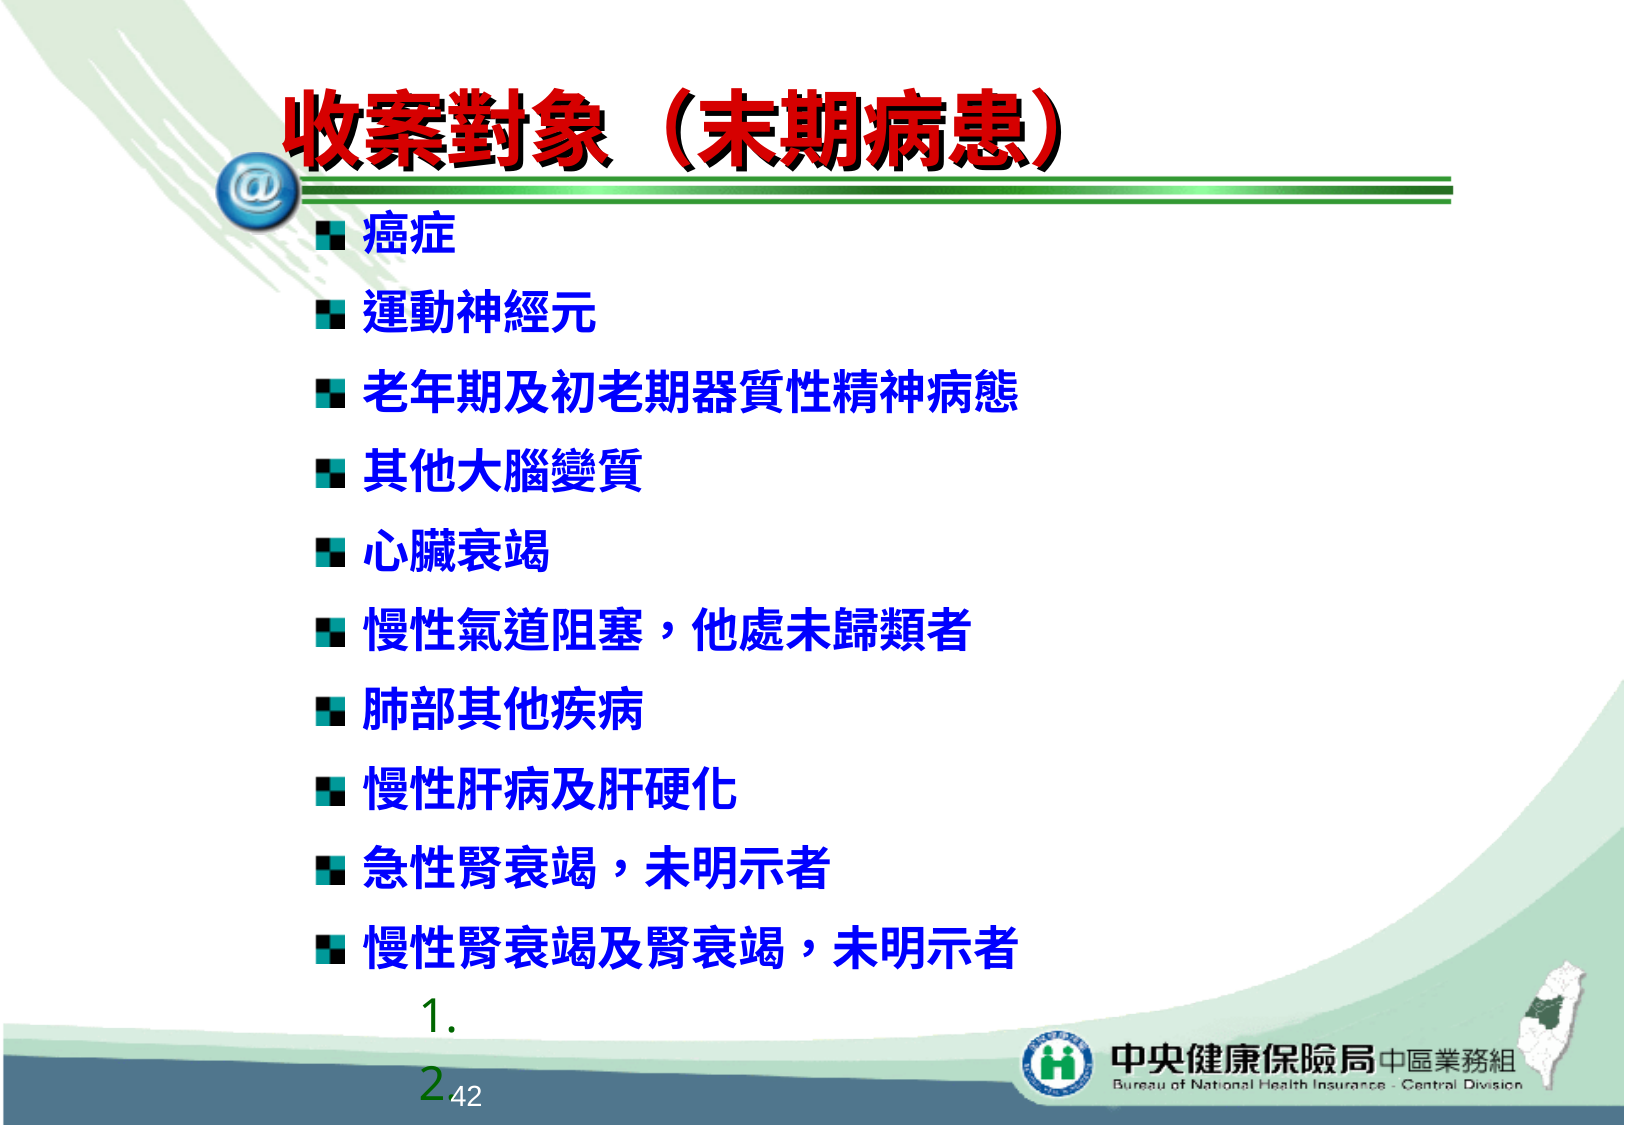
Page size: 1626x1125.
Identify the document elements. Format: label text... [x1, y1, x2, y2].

list 癌症 運動神經元 老年期及初老期器質性精神病態 其他大腦變質 心臟衰竭 慢性氣道阻塞，他處未歸類者 肺部其他疾病 慢性肝病及肝硬化 急性腎衰竭，未明示者 慢性腎衰竭及腎衰竭，未明示者 [294, 221, 1085, 988]
text_box [435, 1065, 815, 1125]
title 收案對象（末期病患） [264, 32, 1625, 221]
